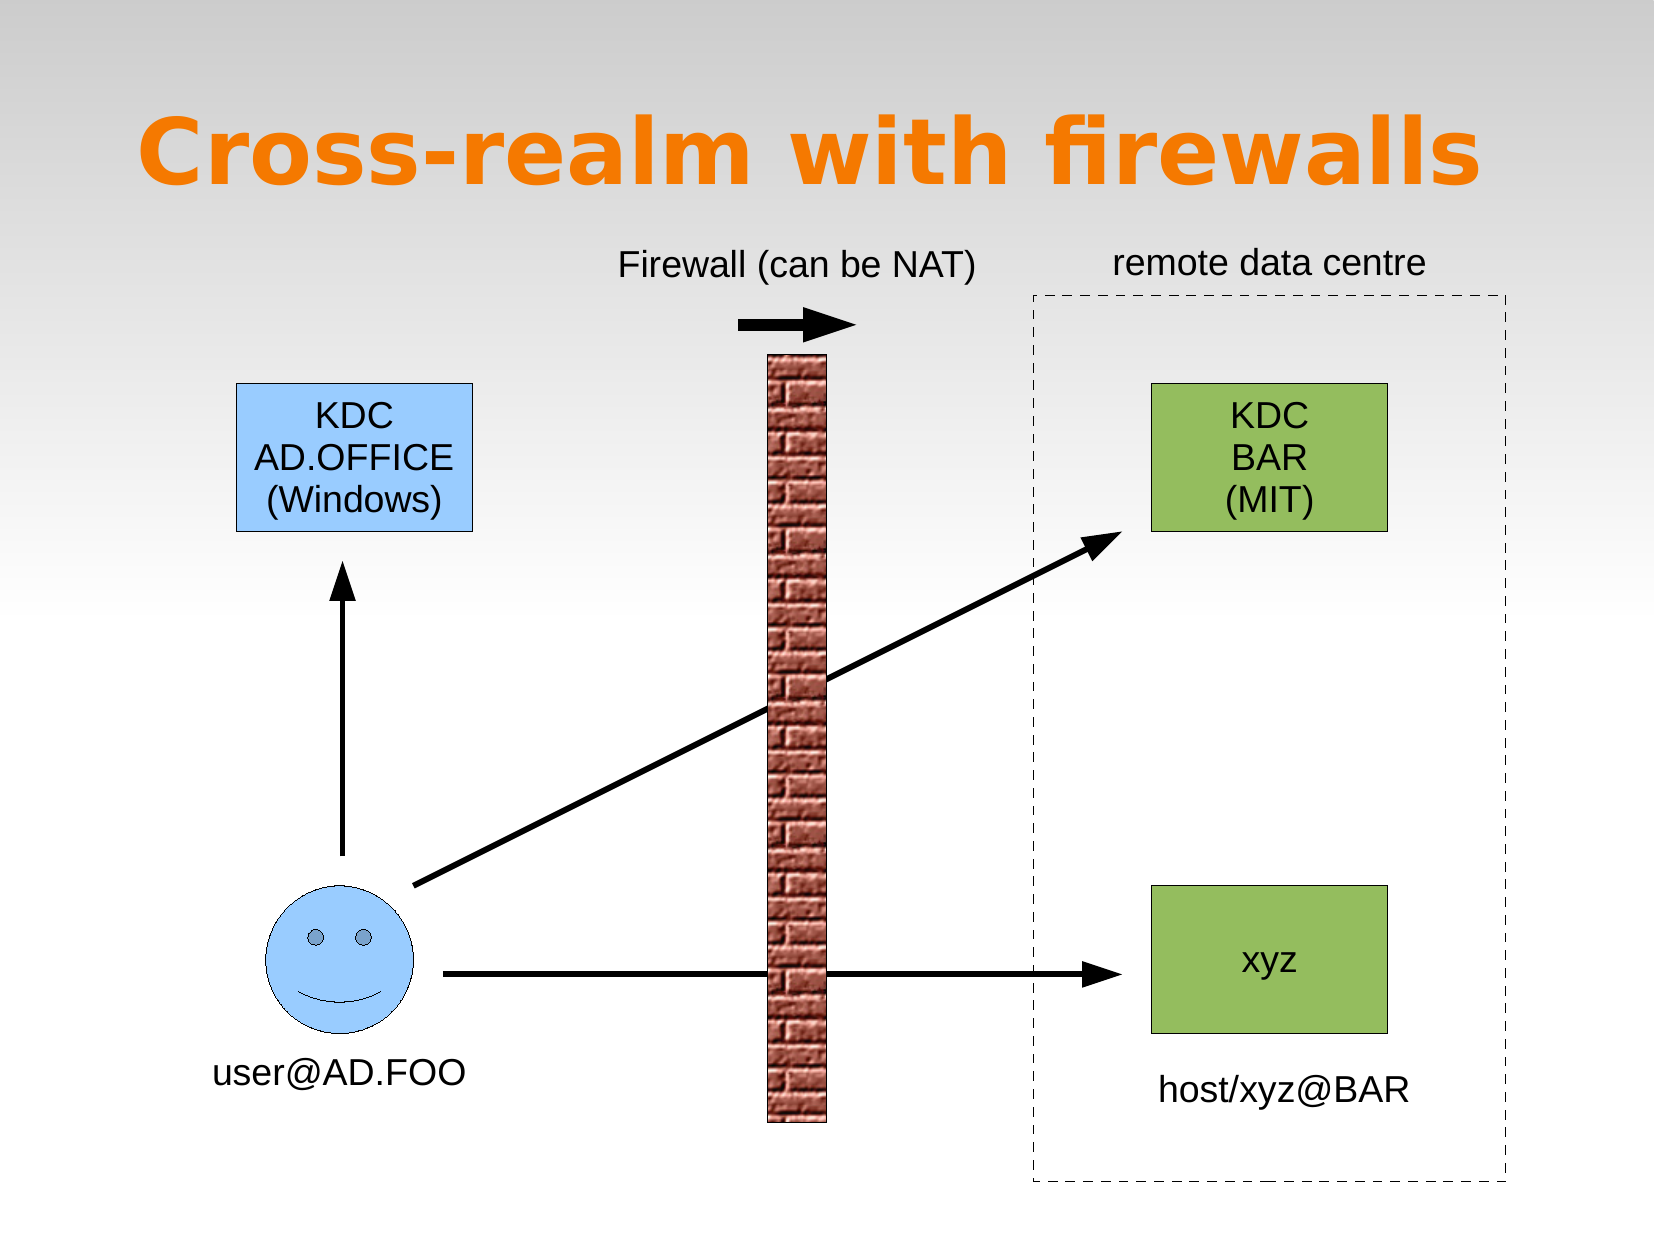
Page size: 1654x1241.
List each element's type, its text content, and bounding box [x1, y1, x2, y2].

title Cross-realm with firewalls [82, 49, 1571, 257]
text_box xyz [1151, 885, 1388, 1034]
text_box [767, 354, 827, 1123]
text_box remote data centre [1033, 233, 1506, 296]
text_box user@AD.FOO [59, 1043, 621, 1106]
text_box KDC AD.OFFICE (Windows) [236, 383, 473, 532]
text_box [265, 885, 414, 1034]
text_box Firewall (can be NAT) [590, 236, 1004, 298]
text_box KDC BAR (MIT) [1151, 383, 1388, 532]
text_box host/xyz@BAR [1003, 1060, 1565, 1123]
